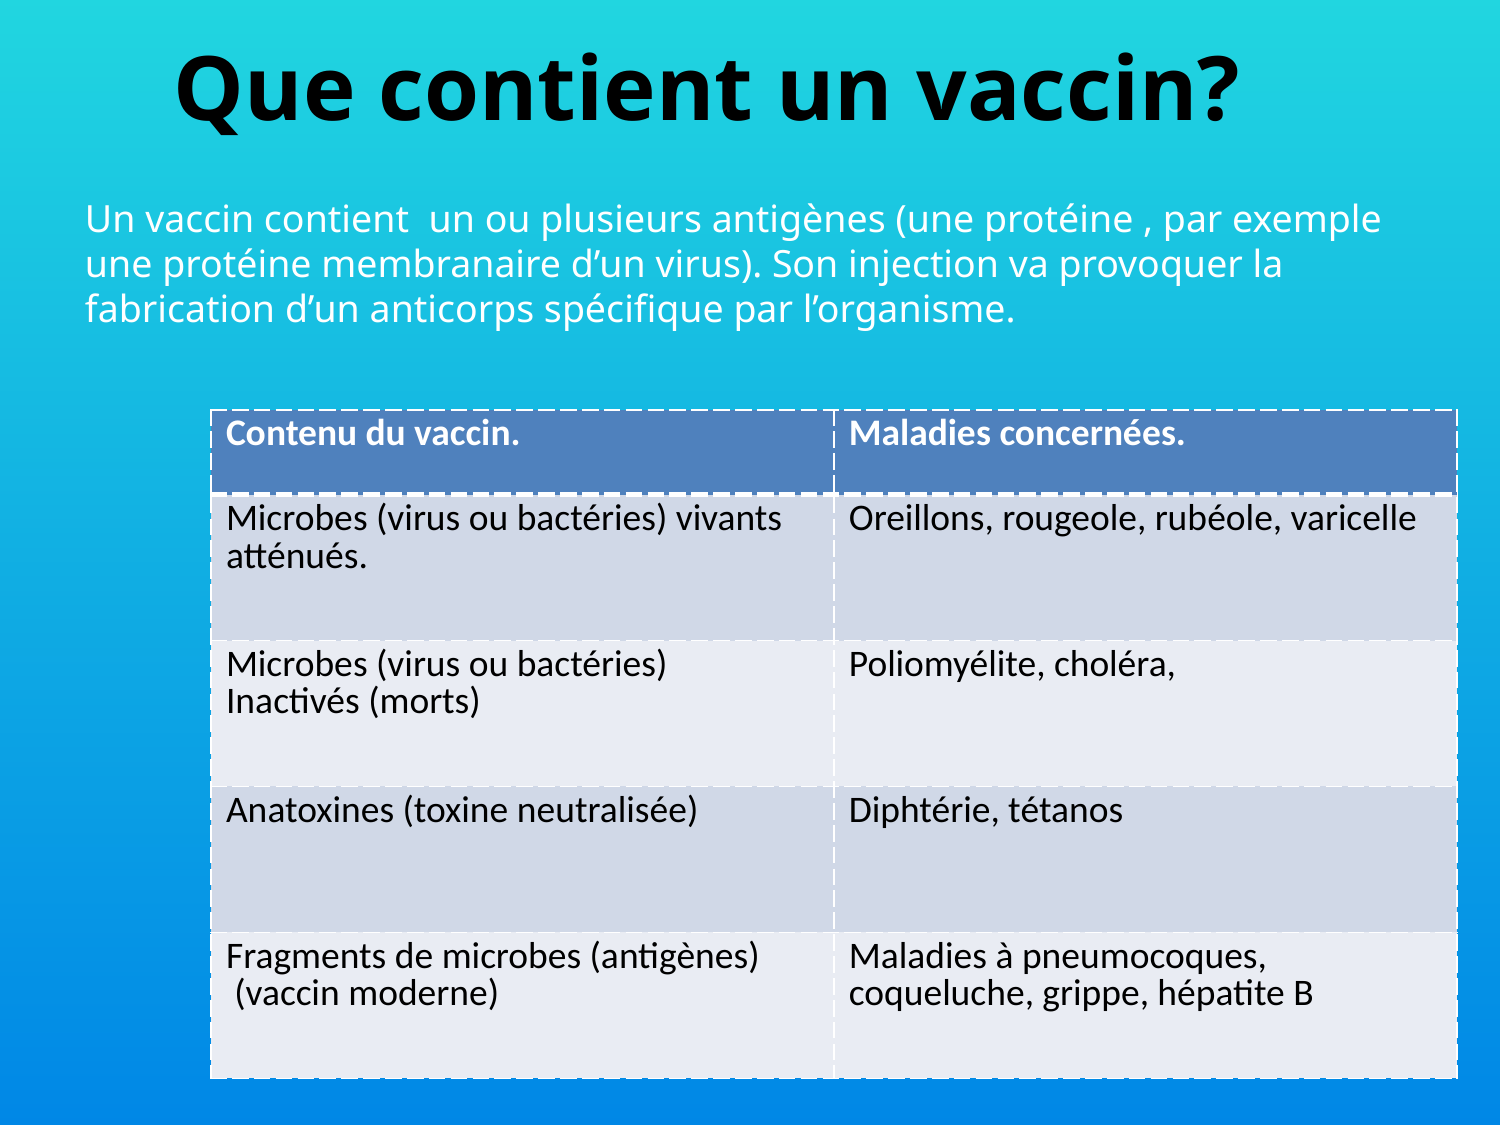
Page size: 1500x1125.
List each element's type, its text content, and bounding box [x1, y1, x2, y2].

title Que contient un vaccin? [82, 23, 1357, 147]
text_box Un vaccin contient un ou plusieurs antigènes (une protéine , par exemple une protéine membranaire d’un virus). Son injection va provoquer la fabrication d’un anticorps spécifique par l’organisme. [70, 187, 1442, 338]
table_cell Microbes (virus ou bactéries) vivants atténués. [211, 495, 834, 641]
table_cell Poliomyélite, choléra, [834, 641, 1457, 786]
table_header Maladies concernées. [834, 410, 1457, 495]
table_cell Oreillons, rougeole, rubéole, varicelle [834, 495, 1457, 641]
table_cell Maladies à pneumocoques, coqueluche, grippe, hépatite B [834, 932, 1457, 1078]
table_cell Anatoxines (toxine neutralisée) [211, 786, 834, 932]
table_header Contenu du vaccin. [211, 410, 834, 495]
table_cell Fragments de microbes (antigènes) (vaccin moderne) [211, 932, 834, 1078]
table_cell Diphtérie, tétanos [834, 786, 1457, 932]
table_cell Microbes (virus ou bactéries) Inactivés (morts) [211, 641, 834, 786]
